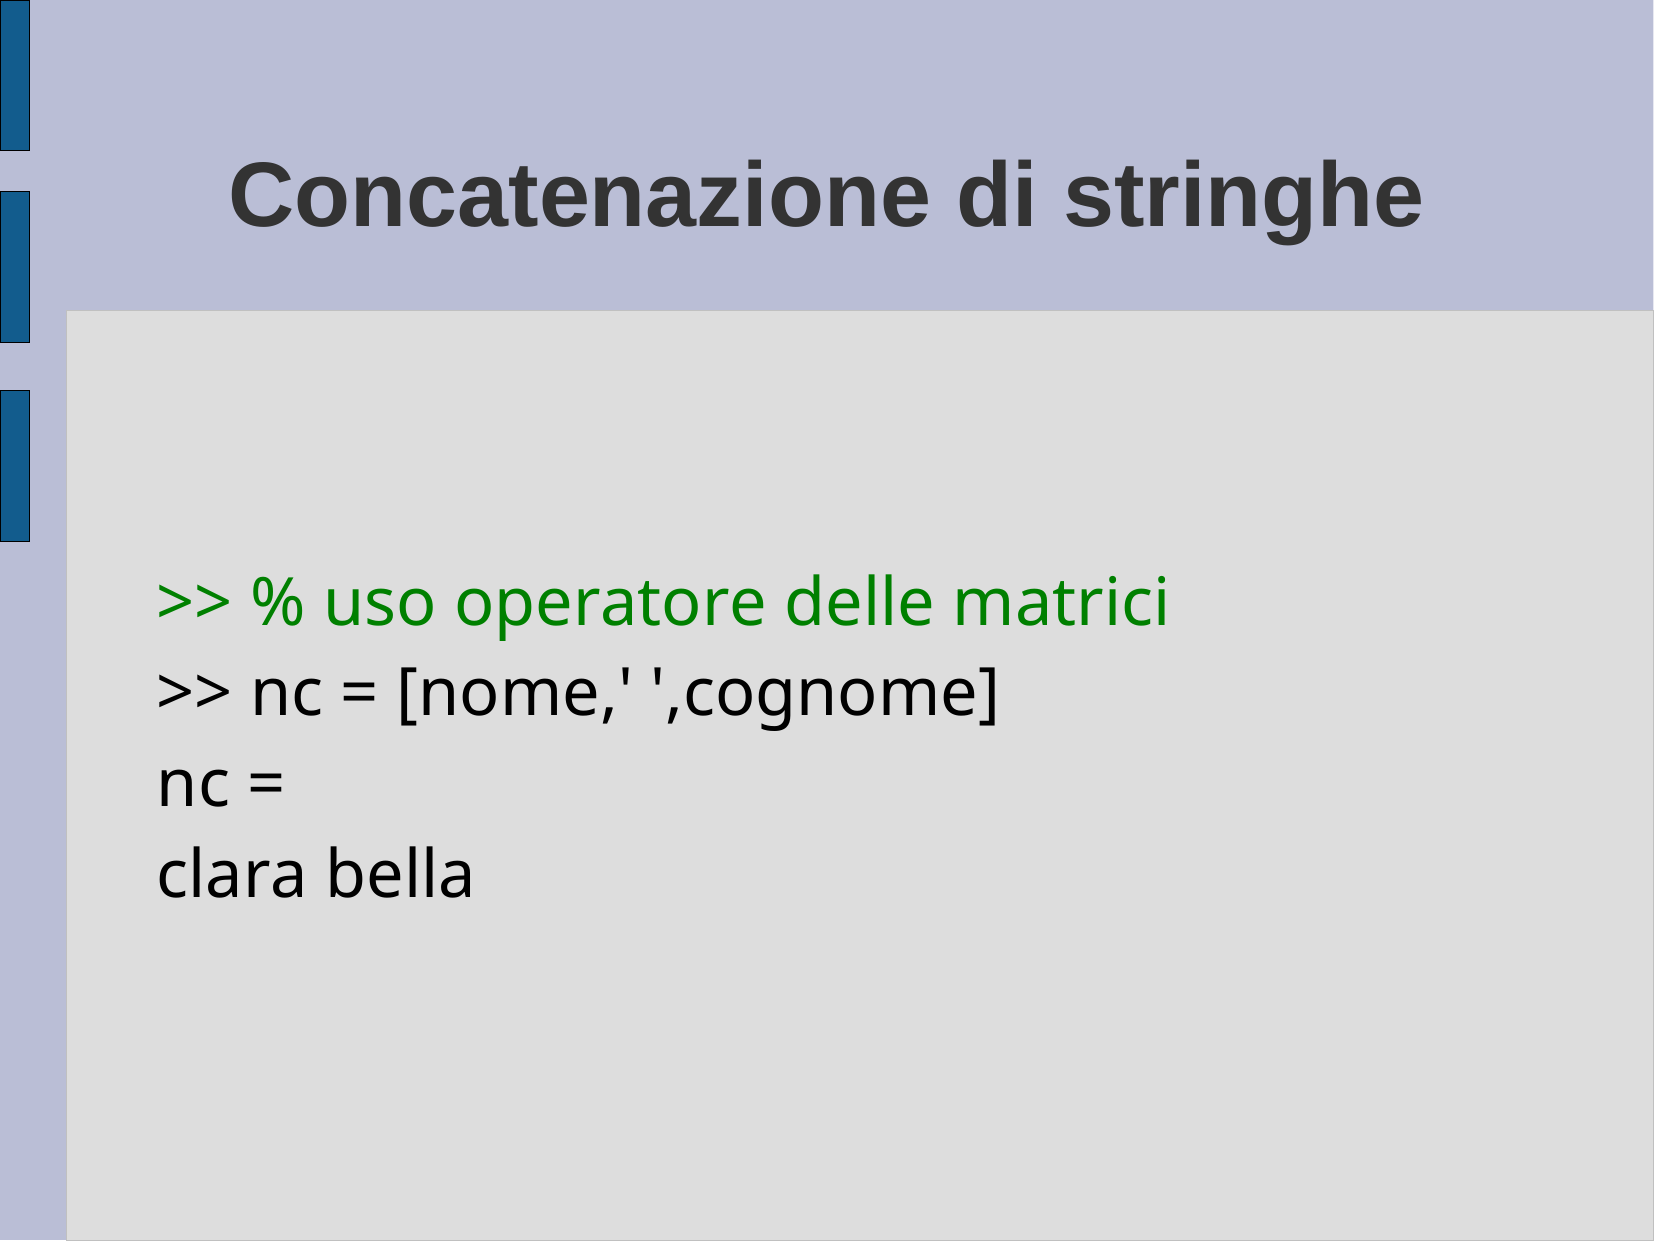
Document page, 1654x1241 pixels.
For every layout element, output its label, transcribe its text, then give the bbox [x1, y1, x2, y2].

subtitle >> % uso operatore delle matrici >> nc = [nome,' ',cognome] nc = clara bella [121, 352, 1534, 1119]
title Concatenazione di stringhe [121, 98, 1534, 291]
